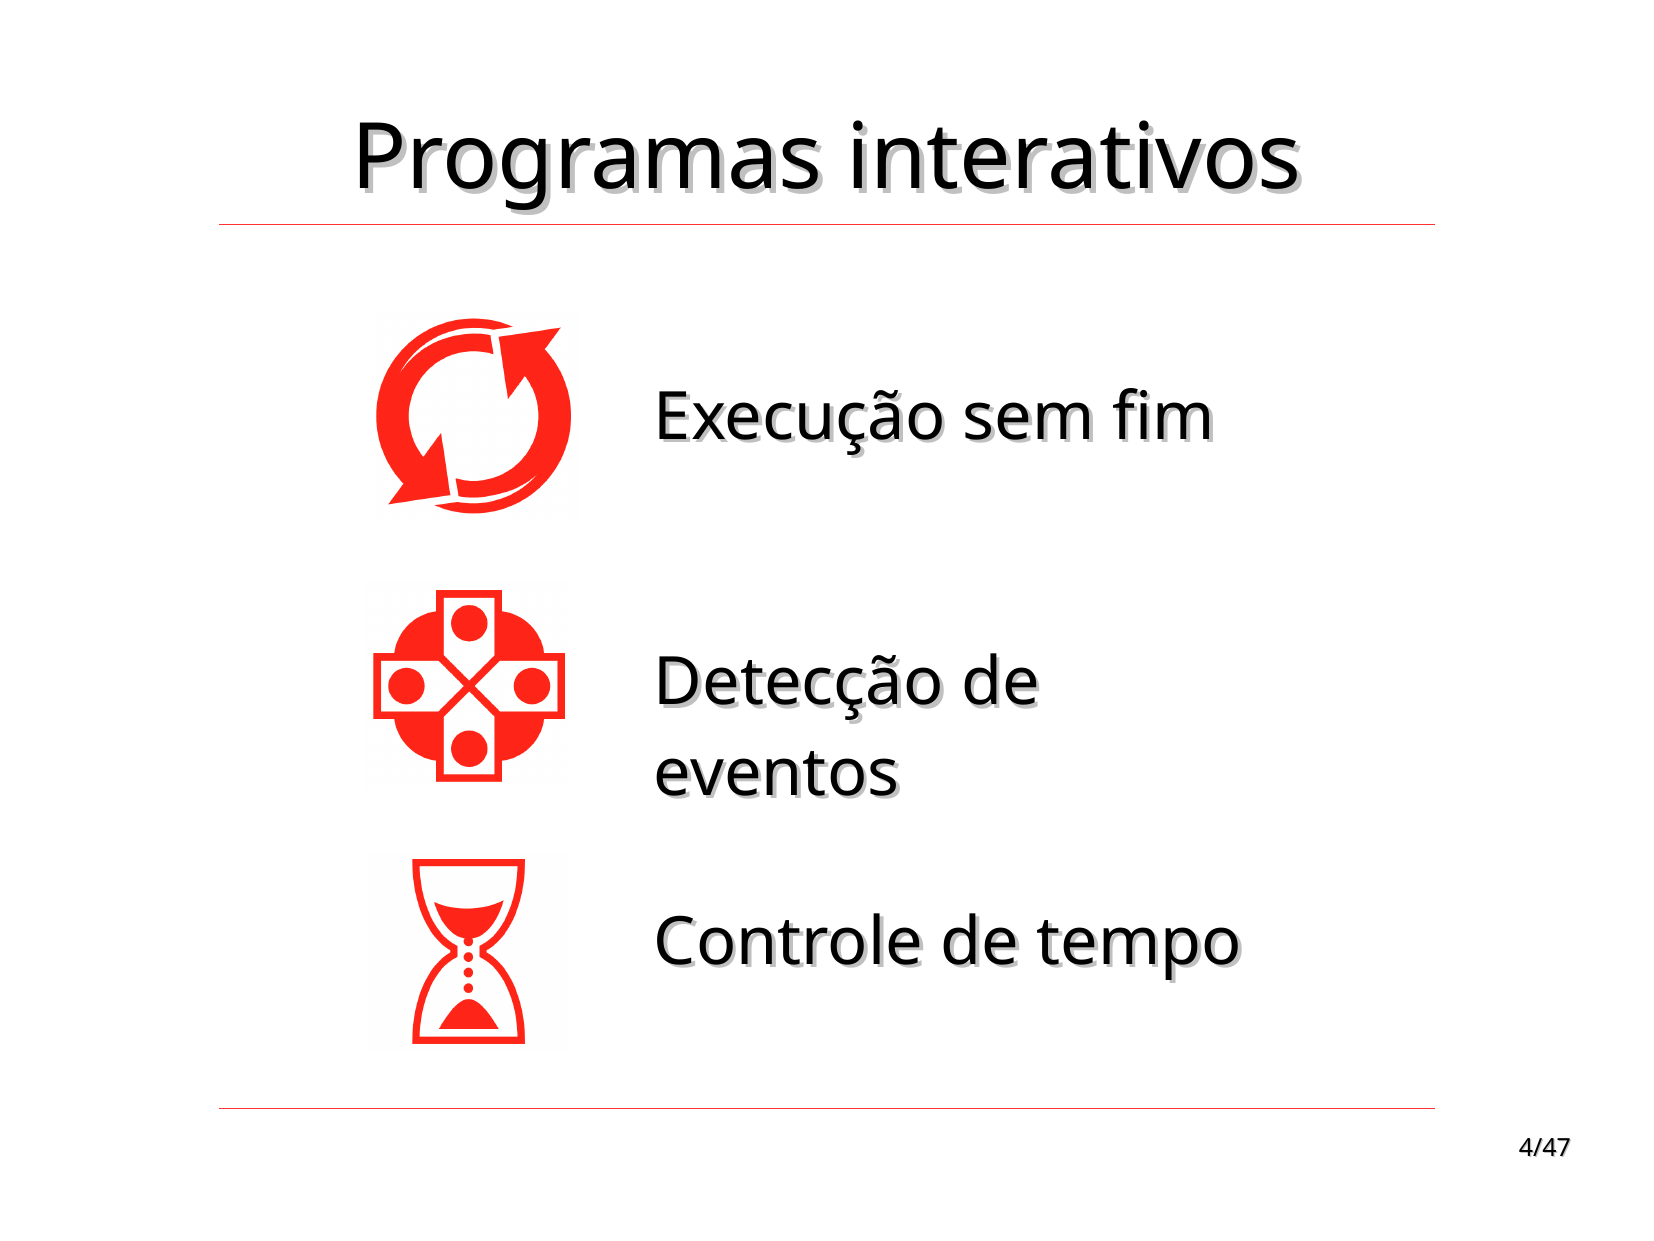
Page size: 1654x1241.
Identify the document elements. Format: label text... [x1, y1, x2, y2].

picture [369, 310, 580, 521]
picture [367, 850, 568, 1052]
text_box Execução sem fim [639, 360, 1240, 461]
picture [363, 580, 574, 791]
text_box Controle de tempo [639, 885, 1300, 986]
text_box Detecção de eventos [639, 625, 1300, 727]
title Programas interativos [82, 49, 1571, 257]
